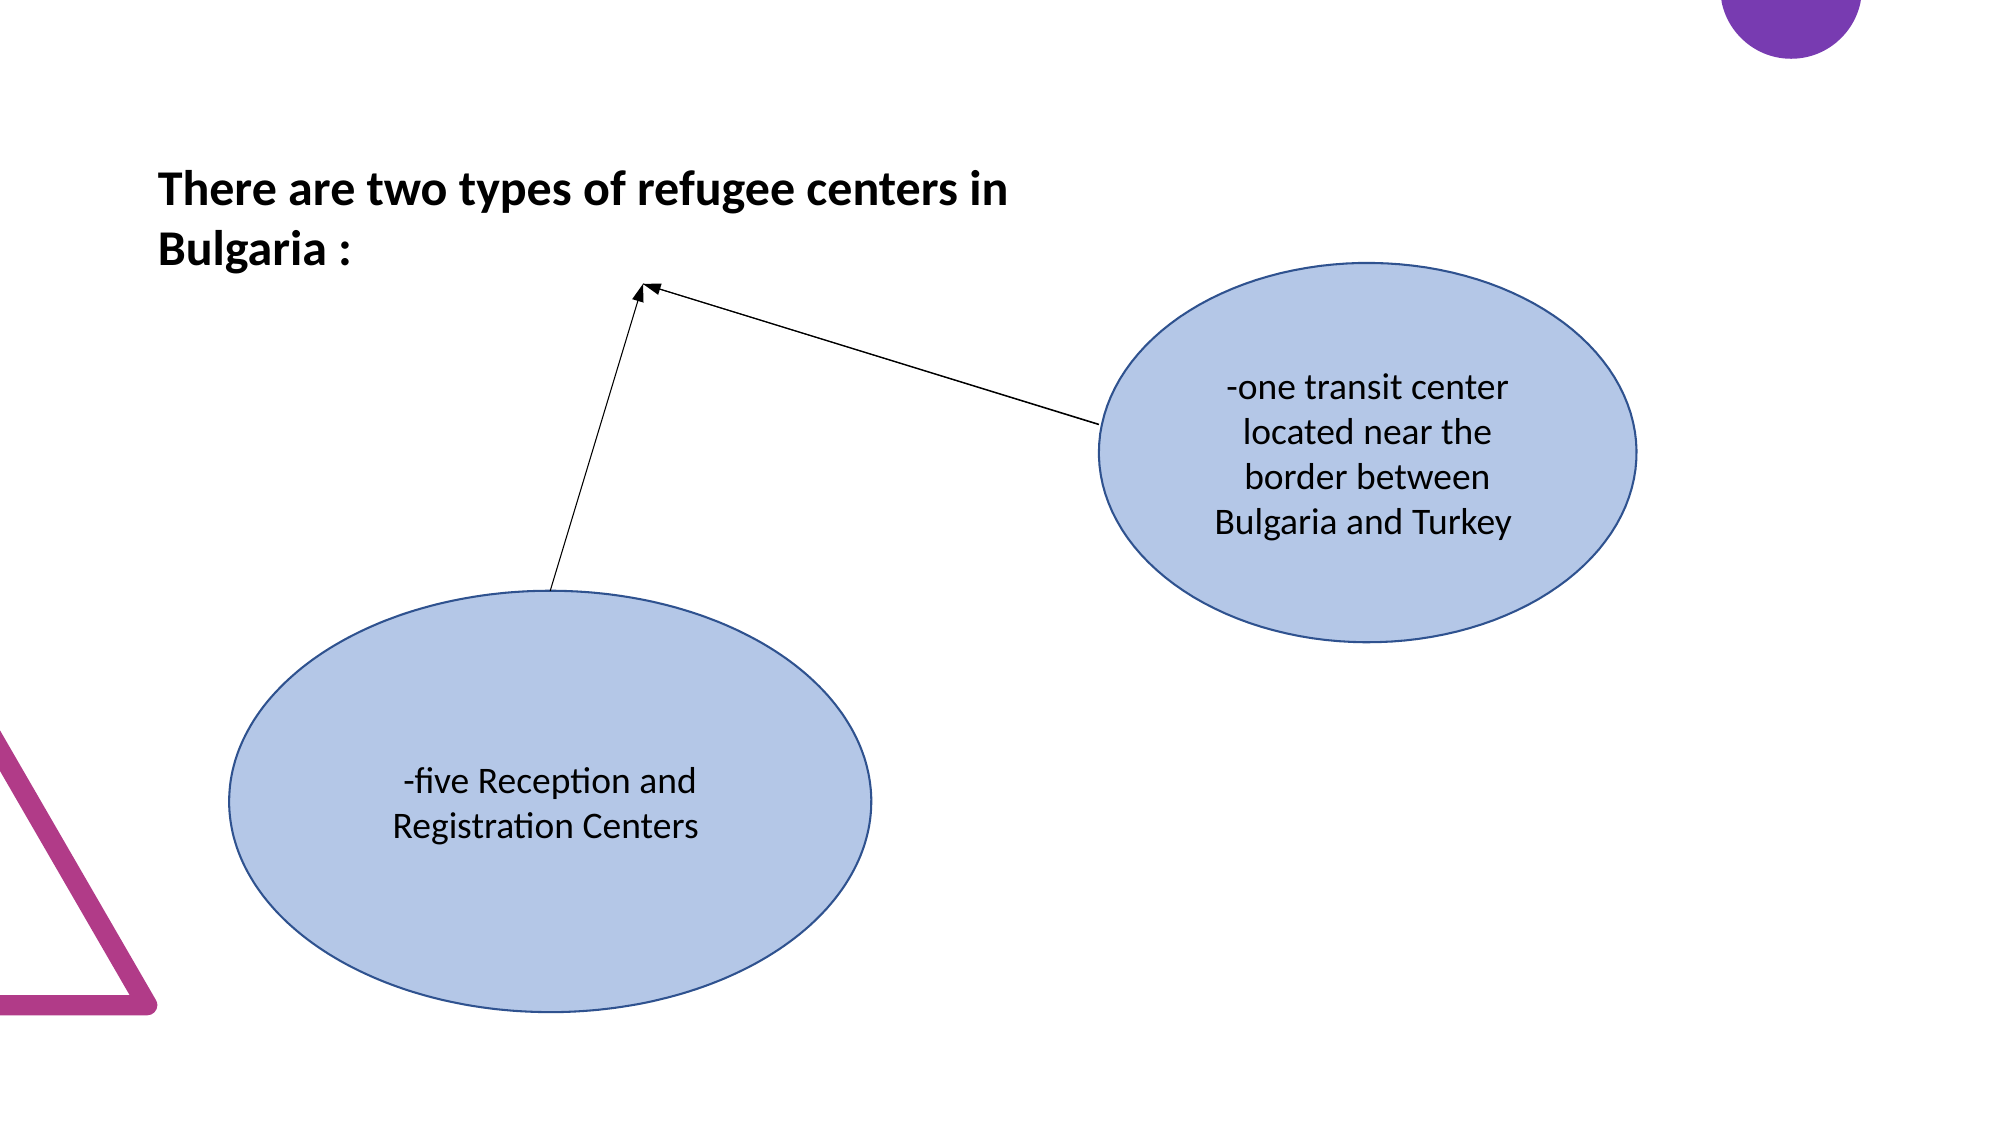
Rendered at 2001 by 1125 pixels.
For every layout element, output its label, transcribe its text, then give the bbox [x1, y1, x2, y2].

text_box -five Reception and Registration Centers [229, 590, 872, 1013]
text_box There are two types of refugee centers in Bulgaria : [142, 147, 1144, 284]
text_box -one transit center located near the border between Bulgaria and Turkey [1098, 262, 1637, 643]
